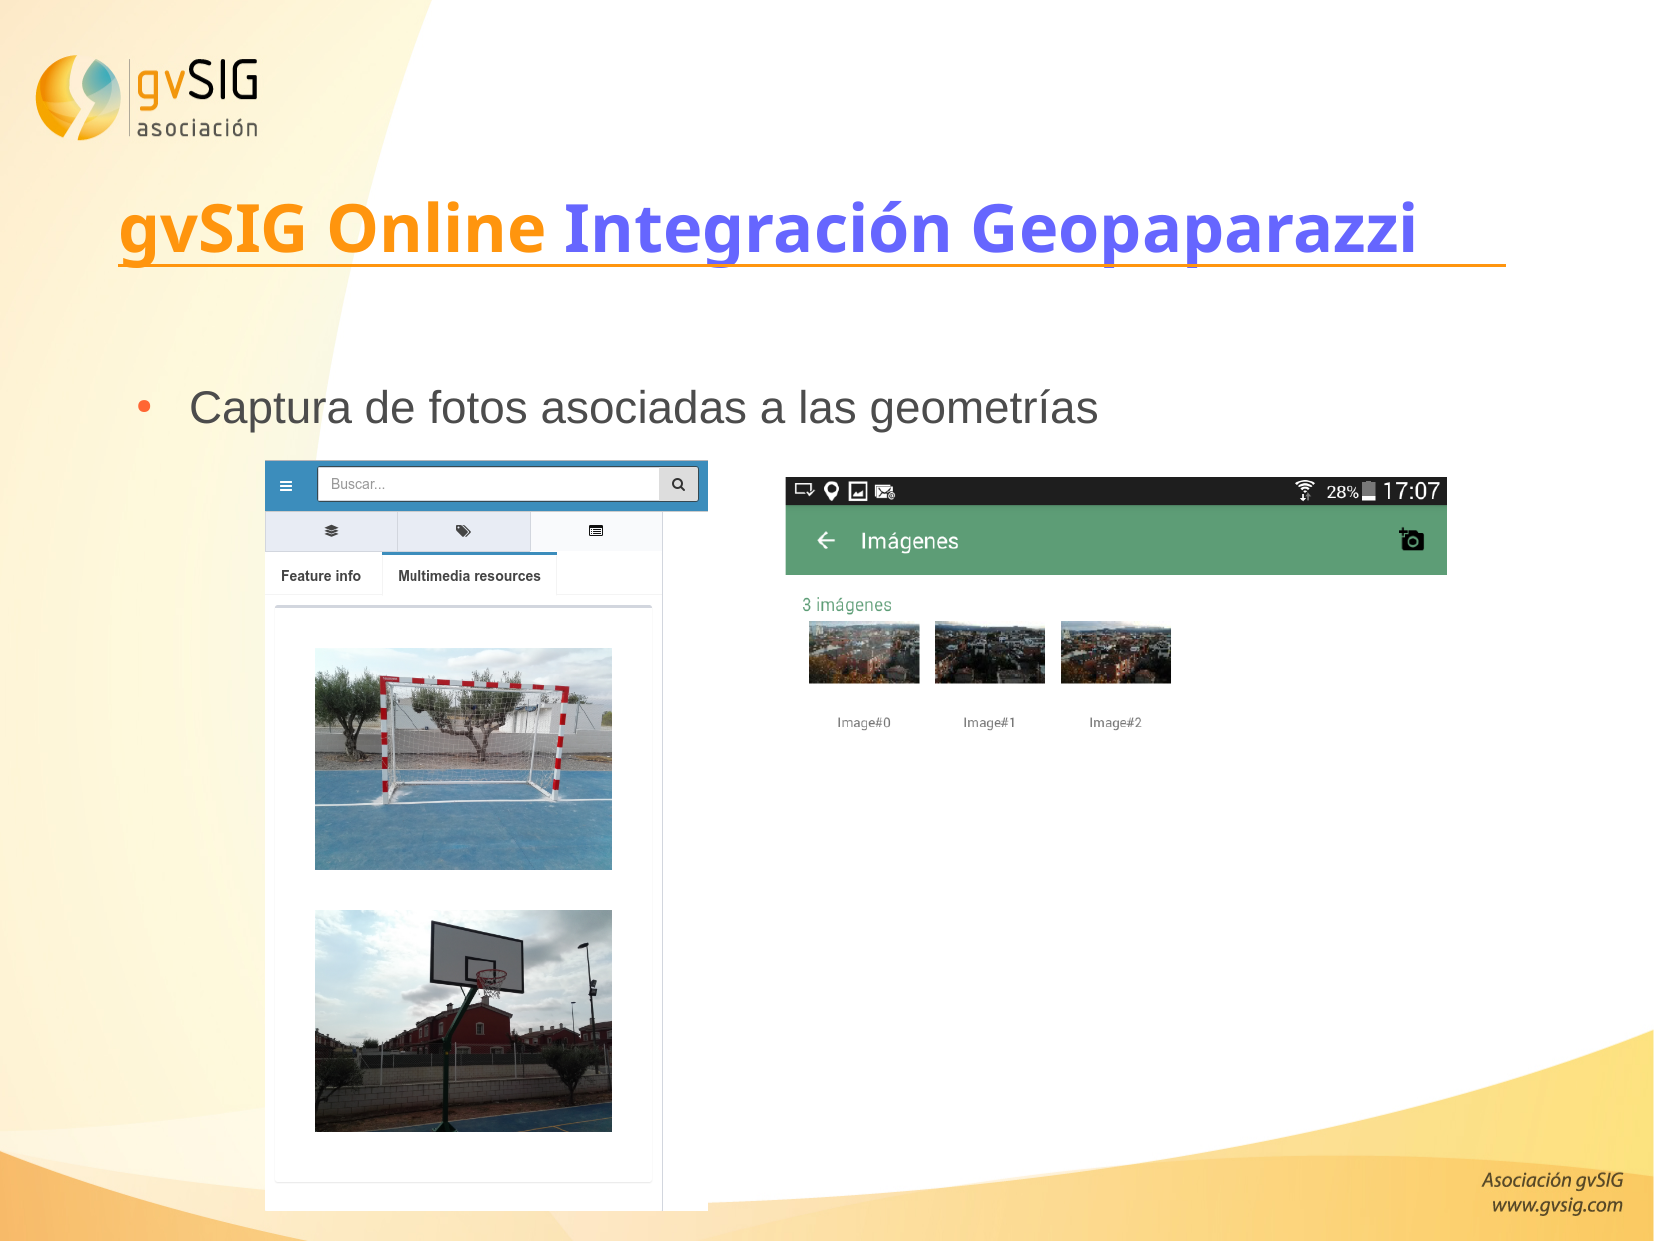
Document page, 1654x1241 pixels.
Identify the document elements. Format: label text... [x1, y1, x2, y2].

title gvSIG Online Integración Geopaparazzi [118, 177, 1607, 276]
picture [0, 0, 1654, 1241]
list Captura de fotos asociadas a las geometrías [118, 301, 1566, 1115]
